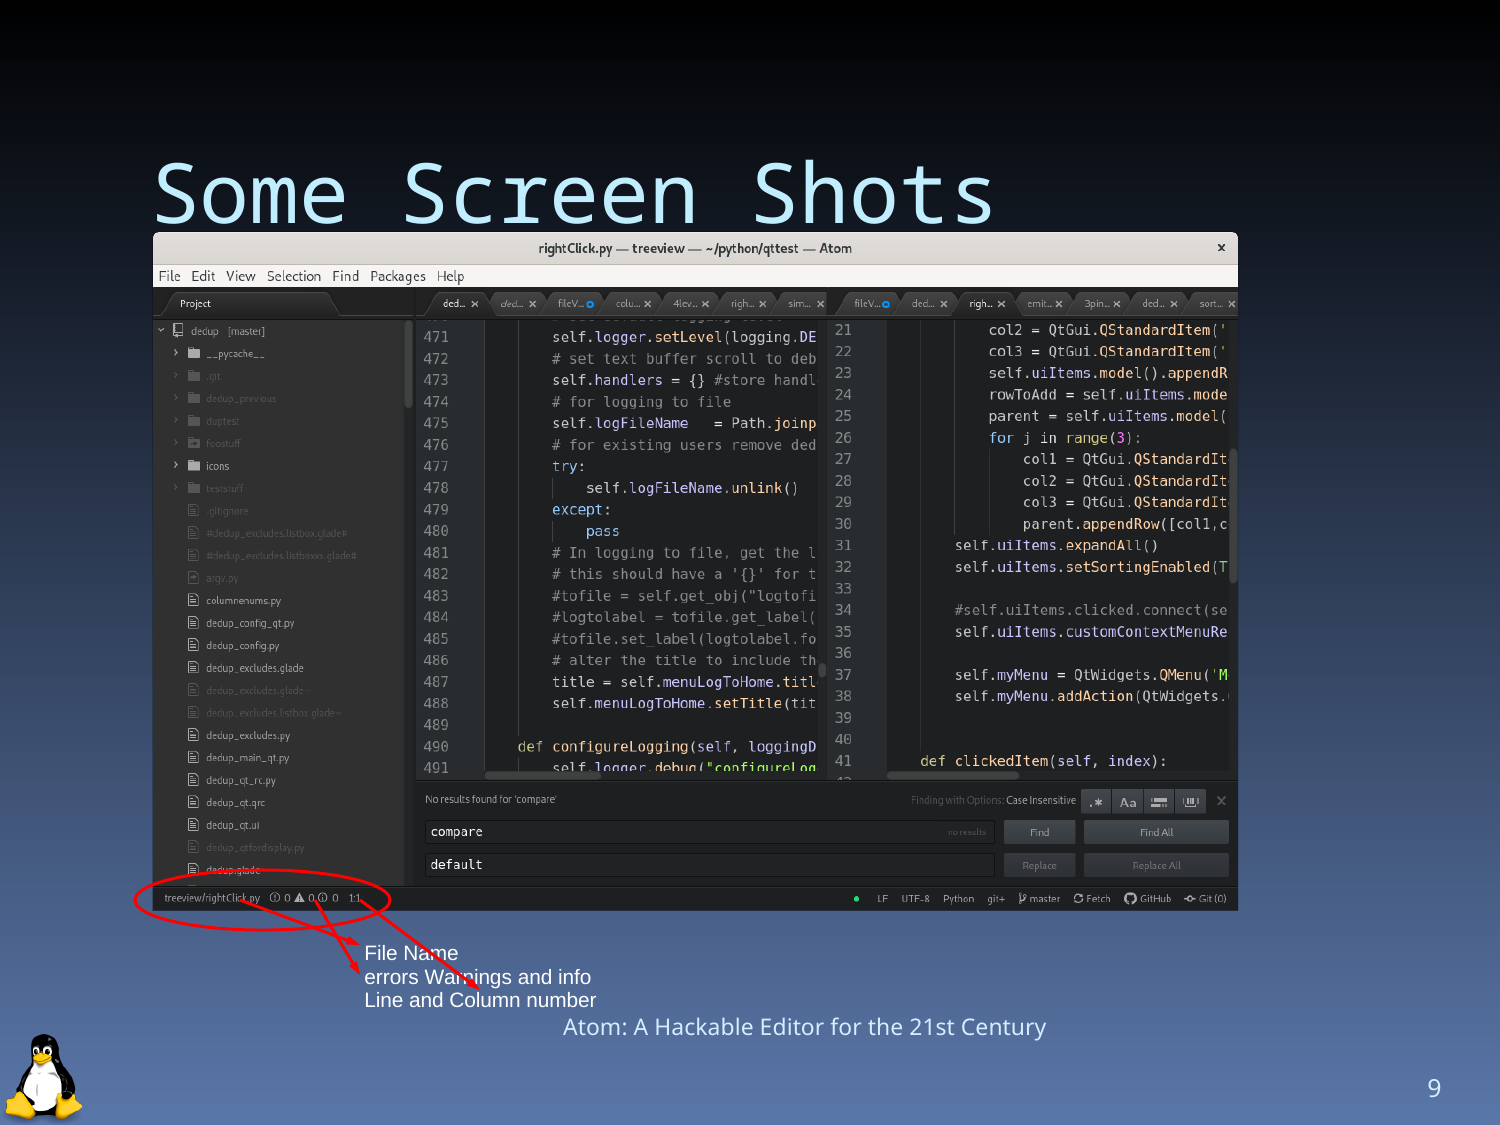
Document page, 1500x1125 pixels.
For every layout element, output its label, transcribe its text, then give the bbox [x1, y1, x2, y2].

picture [365, 915, 381, 919]
picture [0, 1034, 82, 1125]
title Some Screen Shots [149, 84, 1425, 299]
picture [144, 912, 160, 919]
text_box File Name errors Warnings and info Line and Column number [360, 945, 823, 1010]
text_box [135, 870, 391, 931]
picture [144, 224, 1246, 919]
